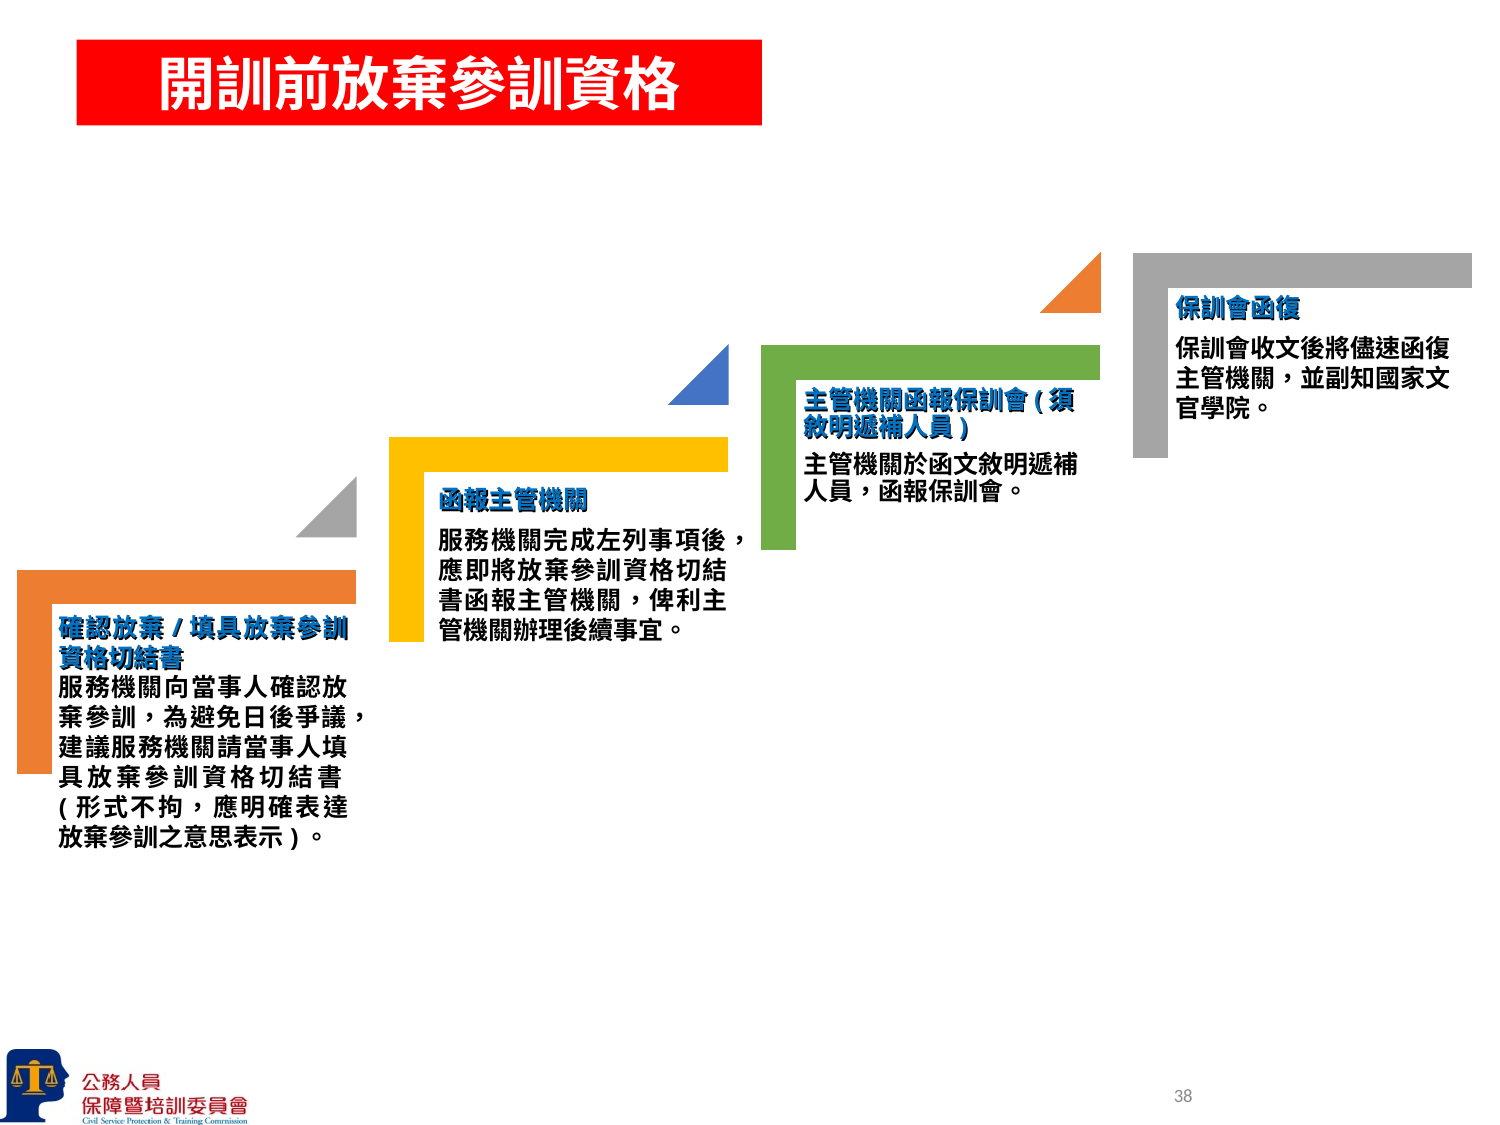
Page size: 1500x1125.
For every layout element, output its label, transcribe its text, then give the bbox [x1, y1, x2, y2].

text_box 保訓會函復 保訓會收文後將儘速函復主管機關，並副知國家文官學院。 [1167, 287, 1472, 555]
text_box [1134, 254, 1472, 457]
text_box [298, 478, 356, 537]
text_box [1042, 254, 1100, 312]
text_box [762, 346, 1100, 549]
text_box 43 [1158, 1065, 1497, 1125]
text_box 確認放棄/填具放棄參訓資格切結書 服務機關向當事人確認放棄參訓，為避免日後爭議，建議服務機關請當事人填具放棄參訓資格切結書(形式不拘，應明確表達放棄參訓之意思表示)。 [51, 604, 356, 871]
text_box [390, 438, 728, 641]
text_box 主管機關函報保訓會(須敘明遞補人員) 主管機關於函文敘明遞補人員，函報保訓會。 [795, 379, 1100, 647]
text_box [18, 570, 355, 774]
text_box 開訓前放棄參訓資格 [76, 39, 762, 126]
text_box [670, 346, 728, 404]
text_box 函報主管機關 服務機關完成左列事項後，應即將放棄參訓資格切結書函報主管機關，俾利主管機關辦理後續事宜。 [430, 479, 736, 827]
